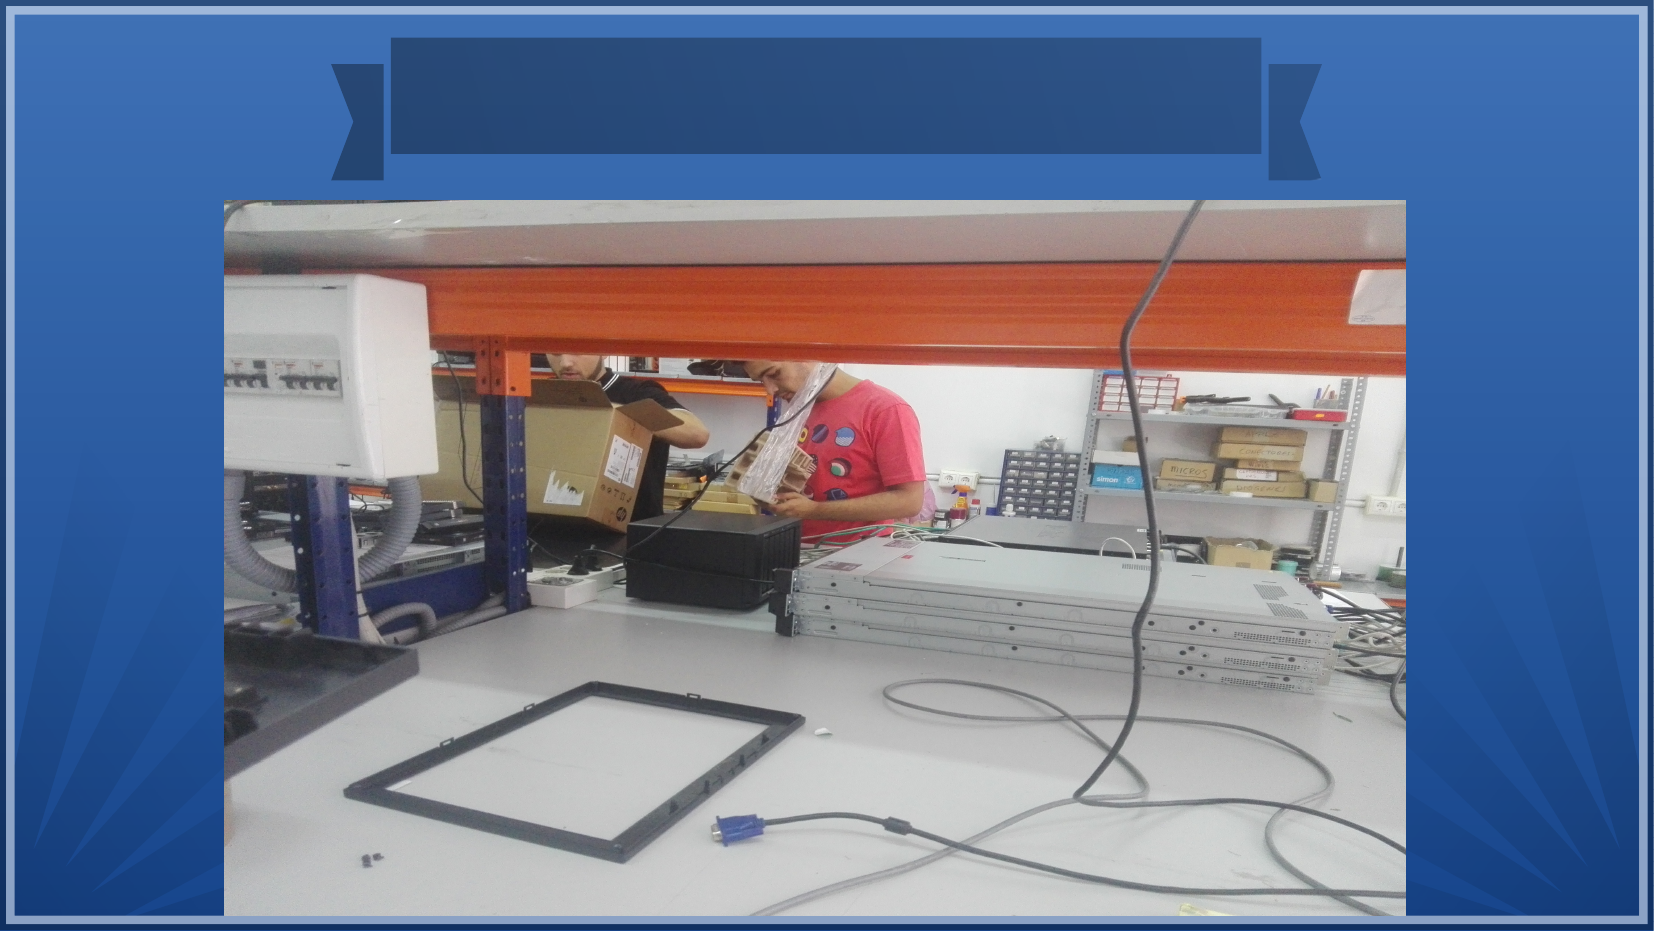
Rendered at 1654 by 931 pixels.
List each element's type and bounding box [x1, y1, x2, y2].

picture [224, 200, 1406, 916]
